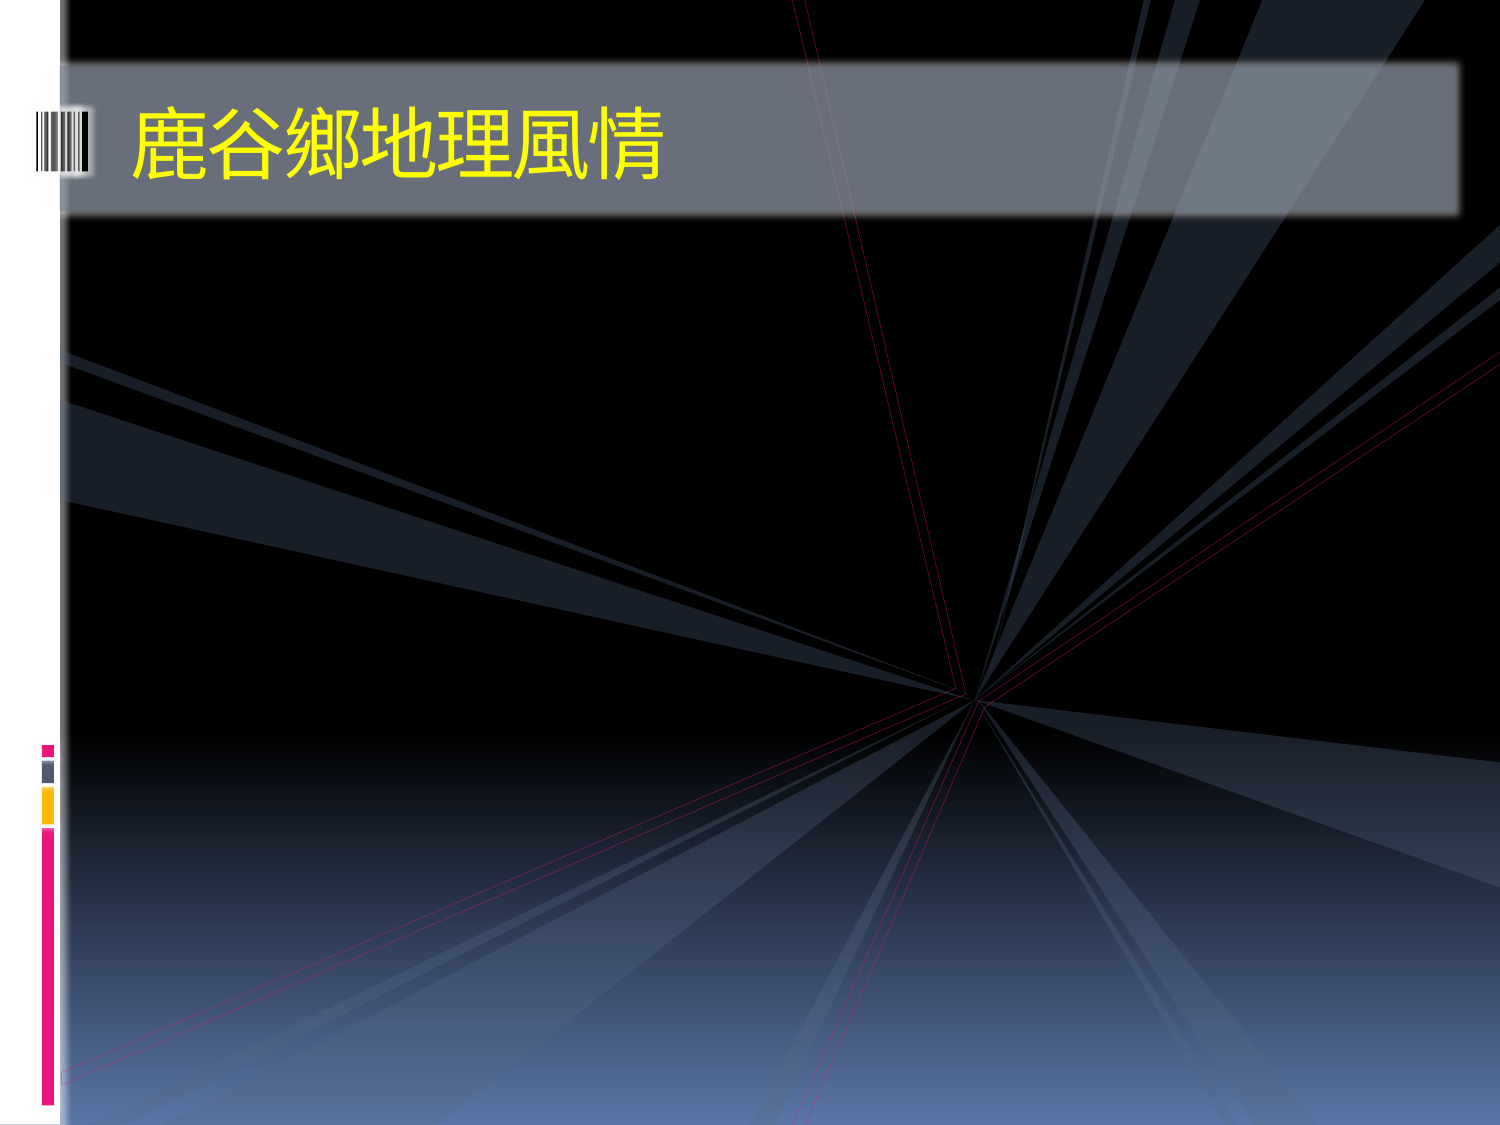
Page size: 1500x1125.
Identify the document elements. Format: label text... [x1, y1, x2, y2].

title 鹿谷鄉地理風情 [115, 83, 1454, 212]
